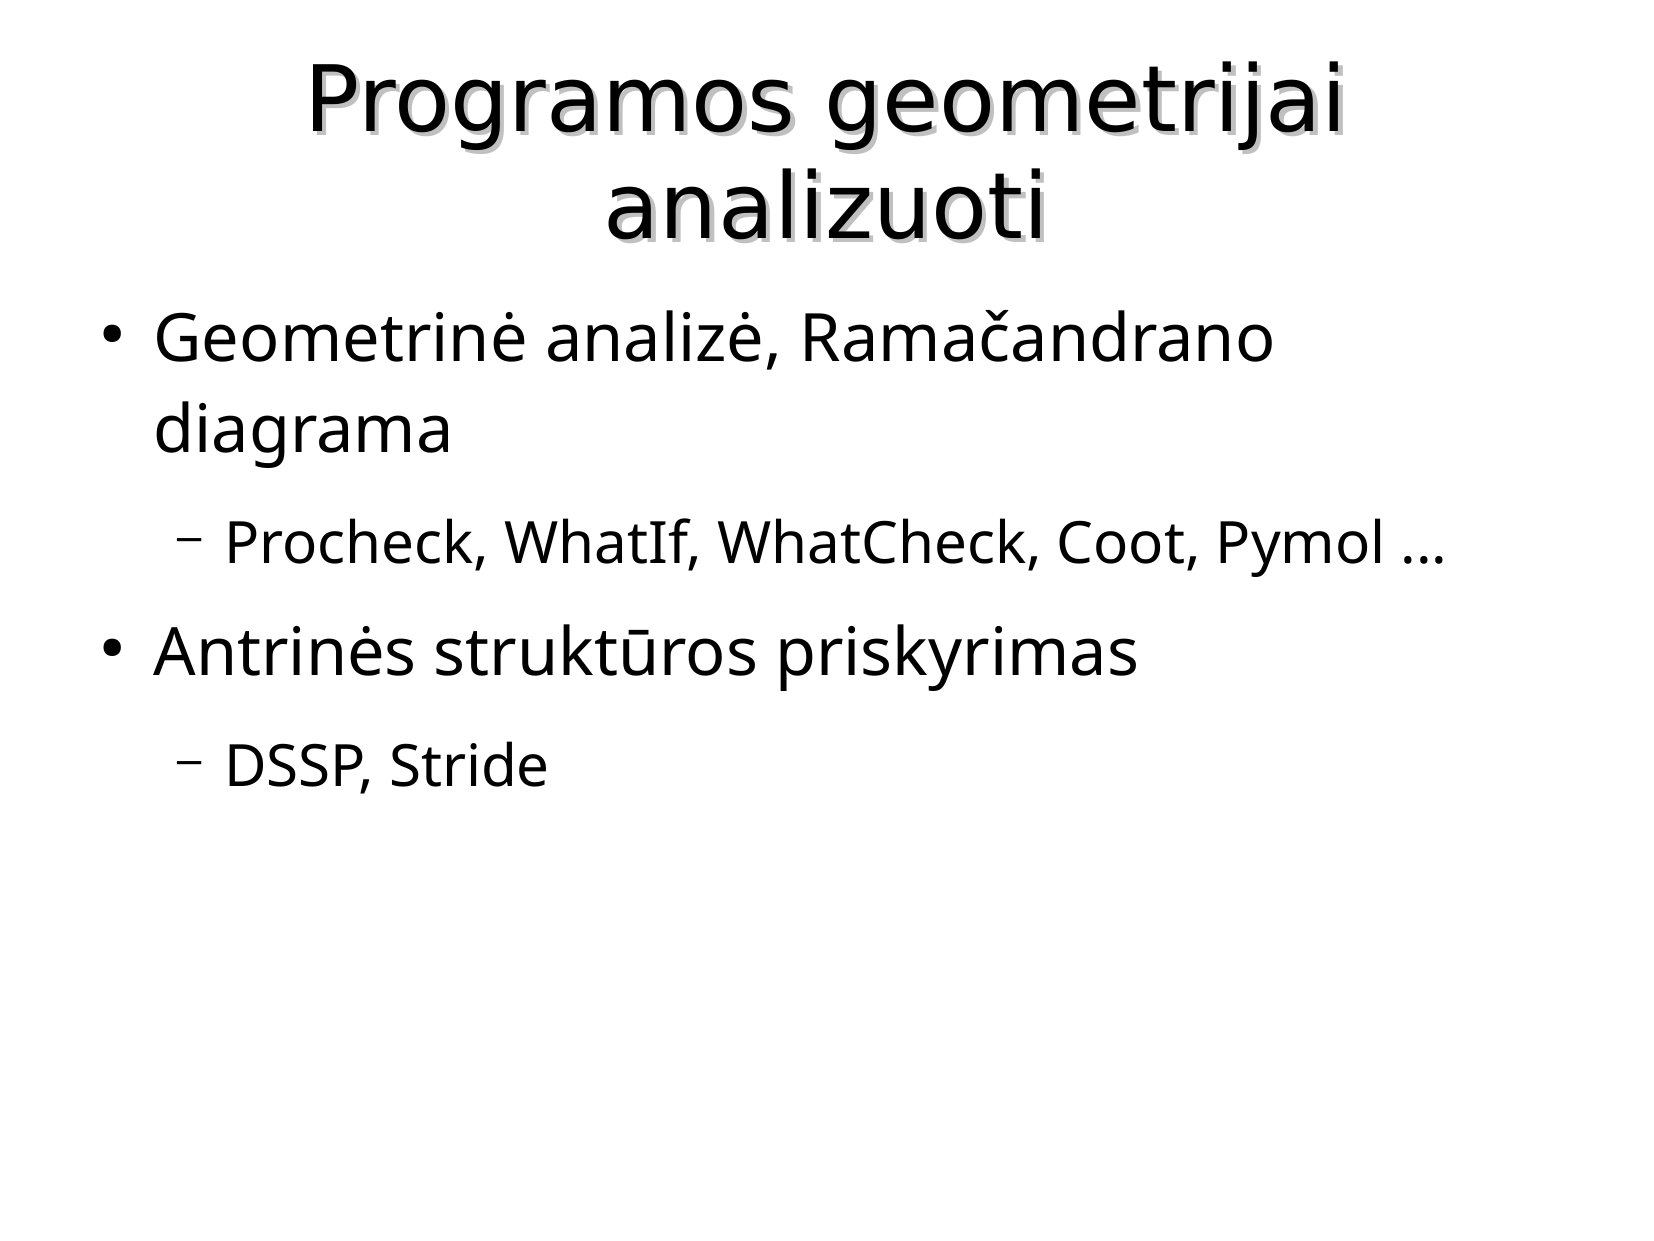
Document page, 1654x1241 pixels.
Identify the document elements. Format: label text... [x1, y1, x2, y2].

title Programos geometrijai analizuoti [82, 45, 1571, 261]
list Geometrinė analizė, Ramačandrano diagrama Procheck, WhatIf, WhatCheck, Coot, Pymol ... Antrinės struktūros priskyrimas DSSP, Stride [82, 290, 1571, 1094]
